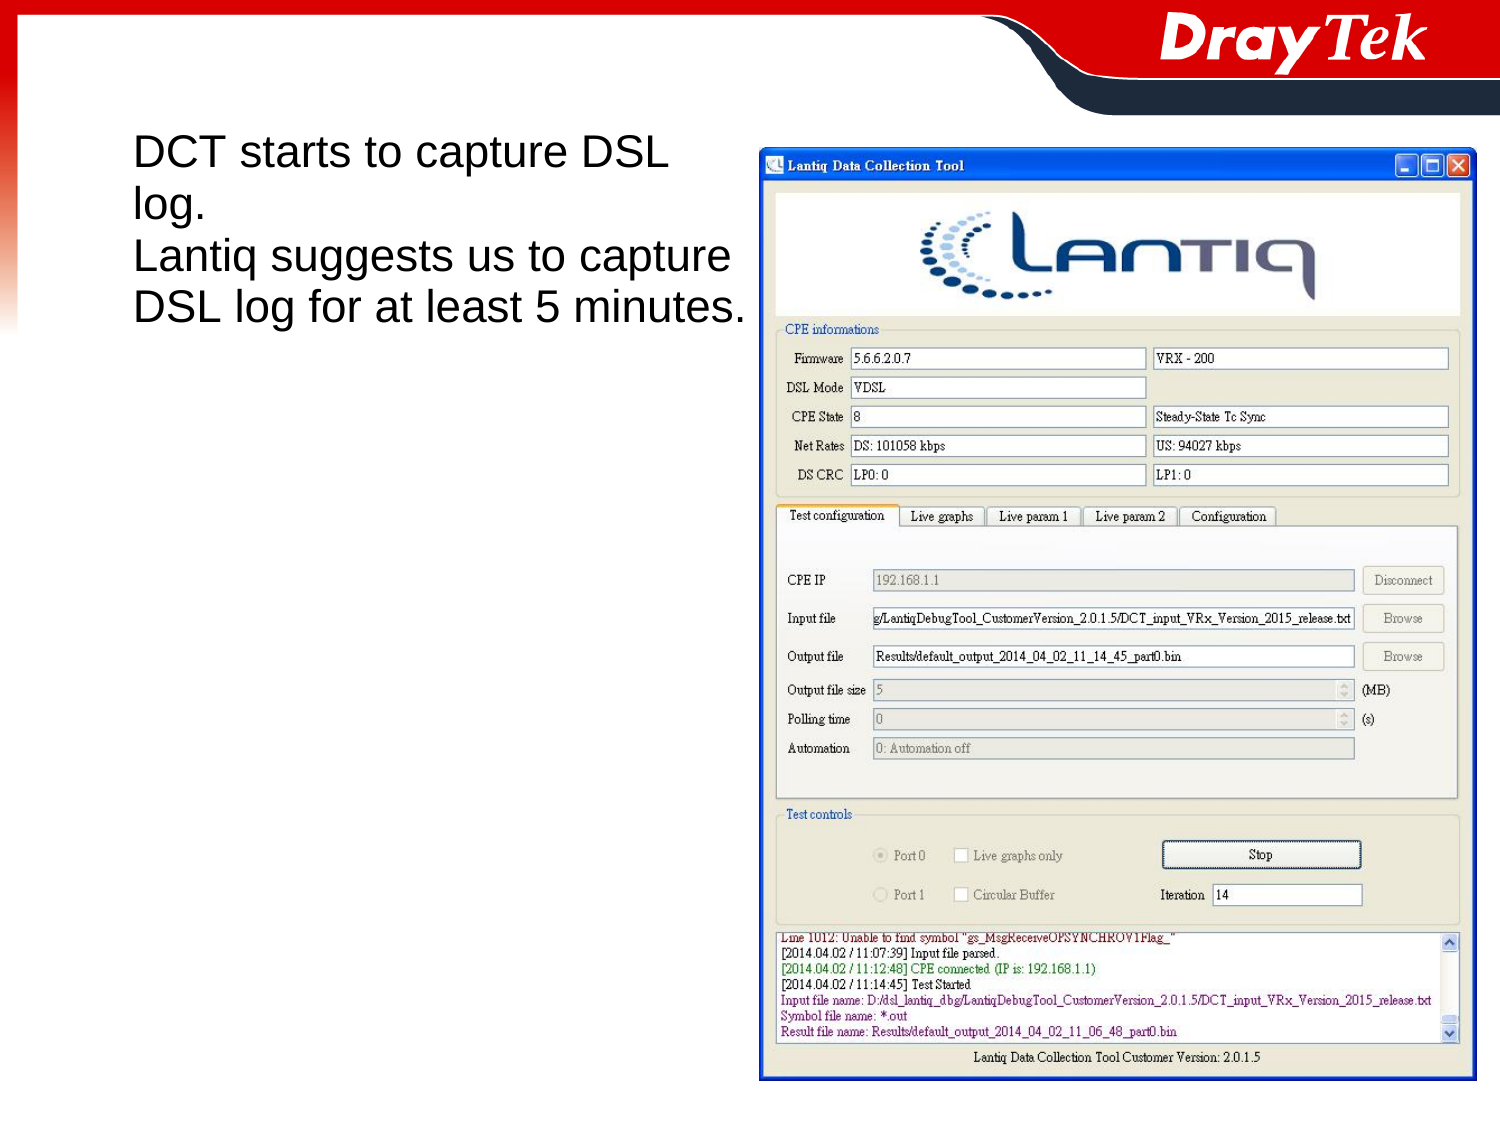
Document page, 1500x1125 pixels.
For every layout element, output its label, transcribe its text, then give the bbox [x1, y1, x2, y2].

text_box DCT starts to capture DSL log. Lantiq suggests us to capture DSL log for at least 5 minutes. [118, 118, 768, 450]
picture [0, 0, 1500, 1125]
